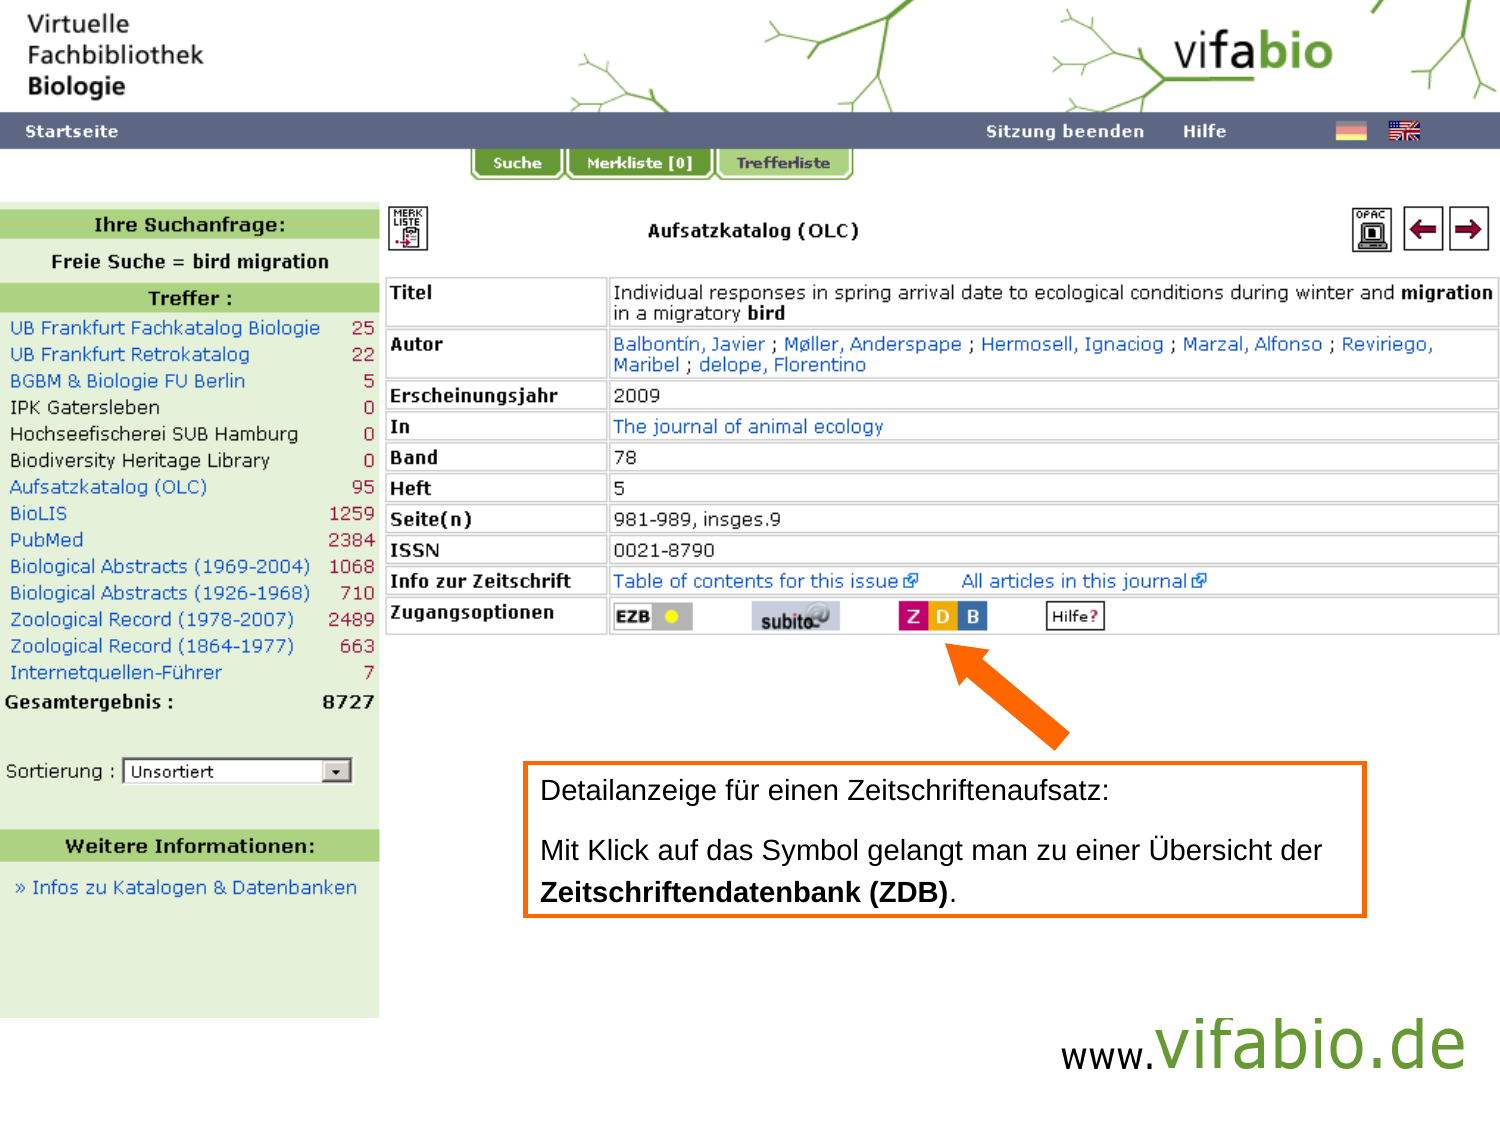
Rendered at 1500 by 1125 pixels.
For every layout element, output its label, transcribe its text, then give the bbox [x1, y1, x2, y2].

text_box [945, 643, 1070, 751]
picture [0, 0, 1500, 1125]
text_box Detailanzeige für einen Zeitschriftenaufsatz: Mit Klick auf das Symbol gelangt man zu einer Übersicht der Zeitschriftendatenbank (ZDB). [525, 763, 1365, 916]
